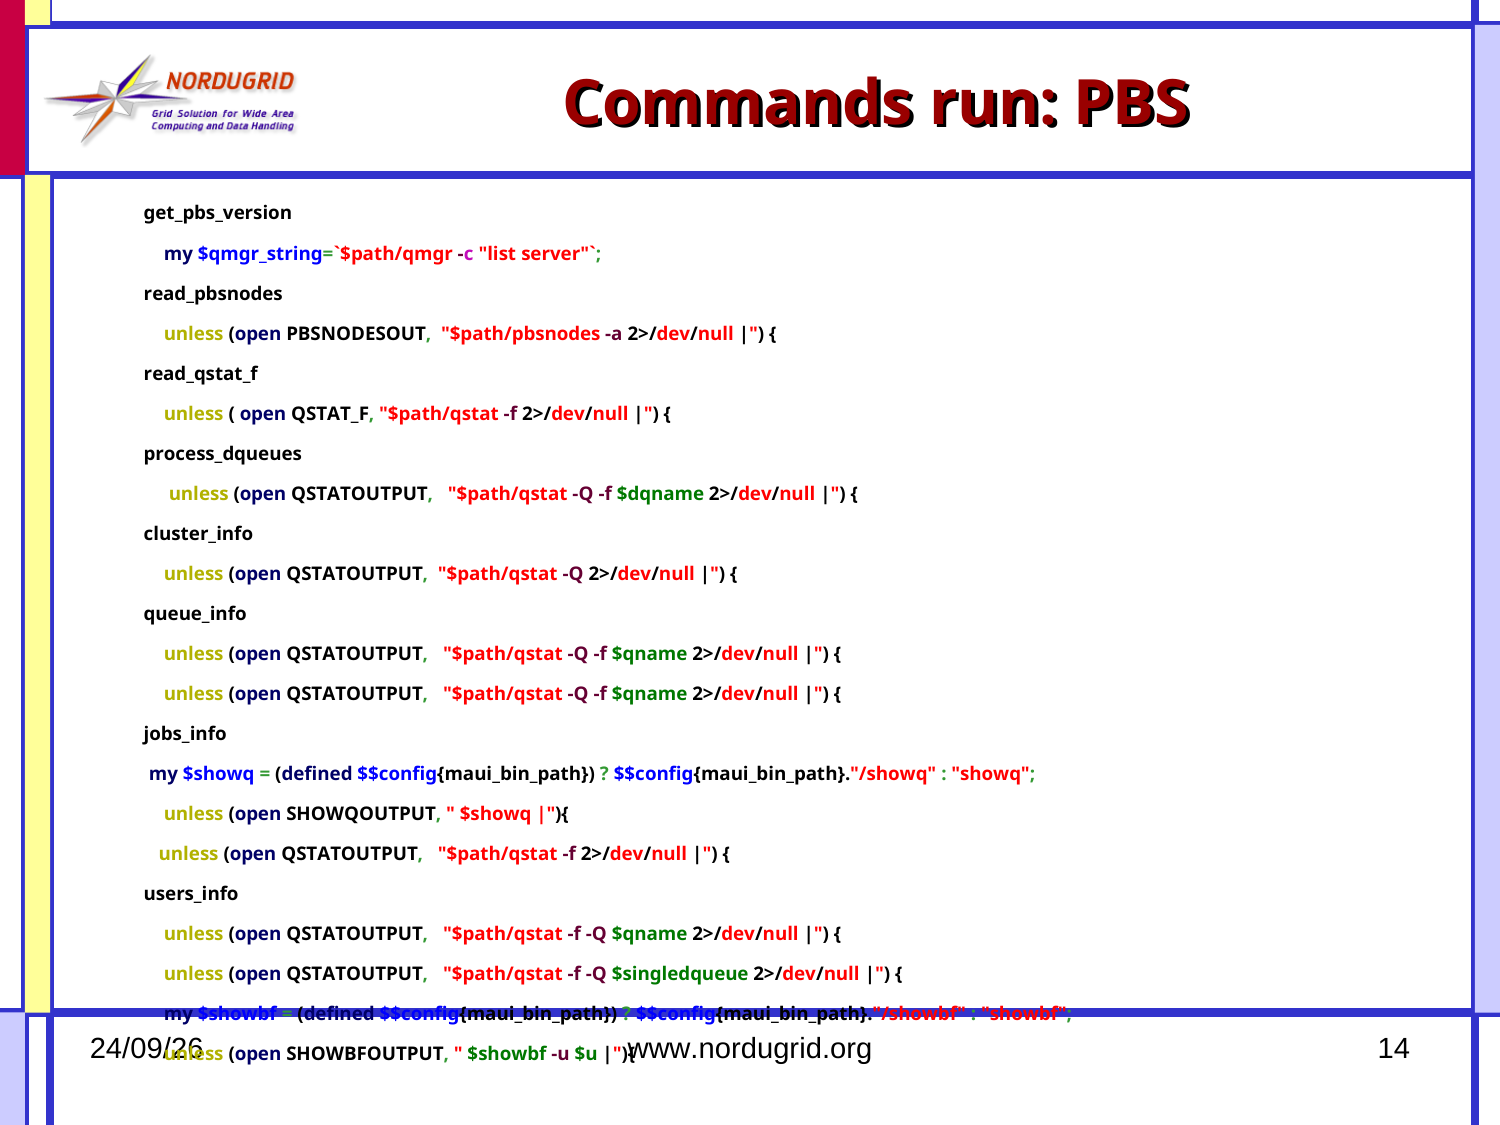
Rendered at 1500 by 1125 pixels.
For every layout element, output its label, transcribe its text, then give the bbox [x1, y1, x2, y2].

list get_pbs_version my $qmgr_string=`$path/qmgr -c "list server"`; read_pbsnodes unless (open PBSNODESOUT, "$path/pbsnodes -a 2>/dev/null |") { read_qstat_f unless ( open QSTAT_F, "$path/qstat -f 2>/dev/null |") { process_dqueues unless (open QSTATOUTPUT, "$path/qstat -Q -f $dqname 2>/dev/null |") { cluster_info unless (open QSTATOUTPUT, "$path/qstat -Q 2>/dev/null |") { queue_info unless (open QSTATOUTPUT, "$path/qstat -Q -f $qname 2>/dev/null |") { unless (open QSTATOUTPUT, "$path/qstat -Q -f $qname 2>/dev/null |") { jobs_info my $showq = (defined $$config{maui_bin_path}) ? $$config{maui_bin_path}."/showq" : "showq"; unless (open SHOWQOUTPUT, " $showq |"){ unless (open QSTATOUTPUT, "$path/qstat -f 2>/dev/null |") { users_info unless (open QSTATOUTPUT, "$path/qstat -f -Q $qname 2>/dev/null |") { unless (open QSTATOUTPUT, "$path/qstat -f -Q $singledqueue 2>/dev/null |") { my $showbf = (defined $$config{maui_bin_path}) ? $$config{maui_bin_path}."/showbf" : "showbf"; unless (open SHOWBFOUTPUT, " $showbf -u $u |"){ [87, 200, 1426, 990]
picture [40, 49, 301, 148]
title Commands run: PBS [324, 17, 1428, 183]
